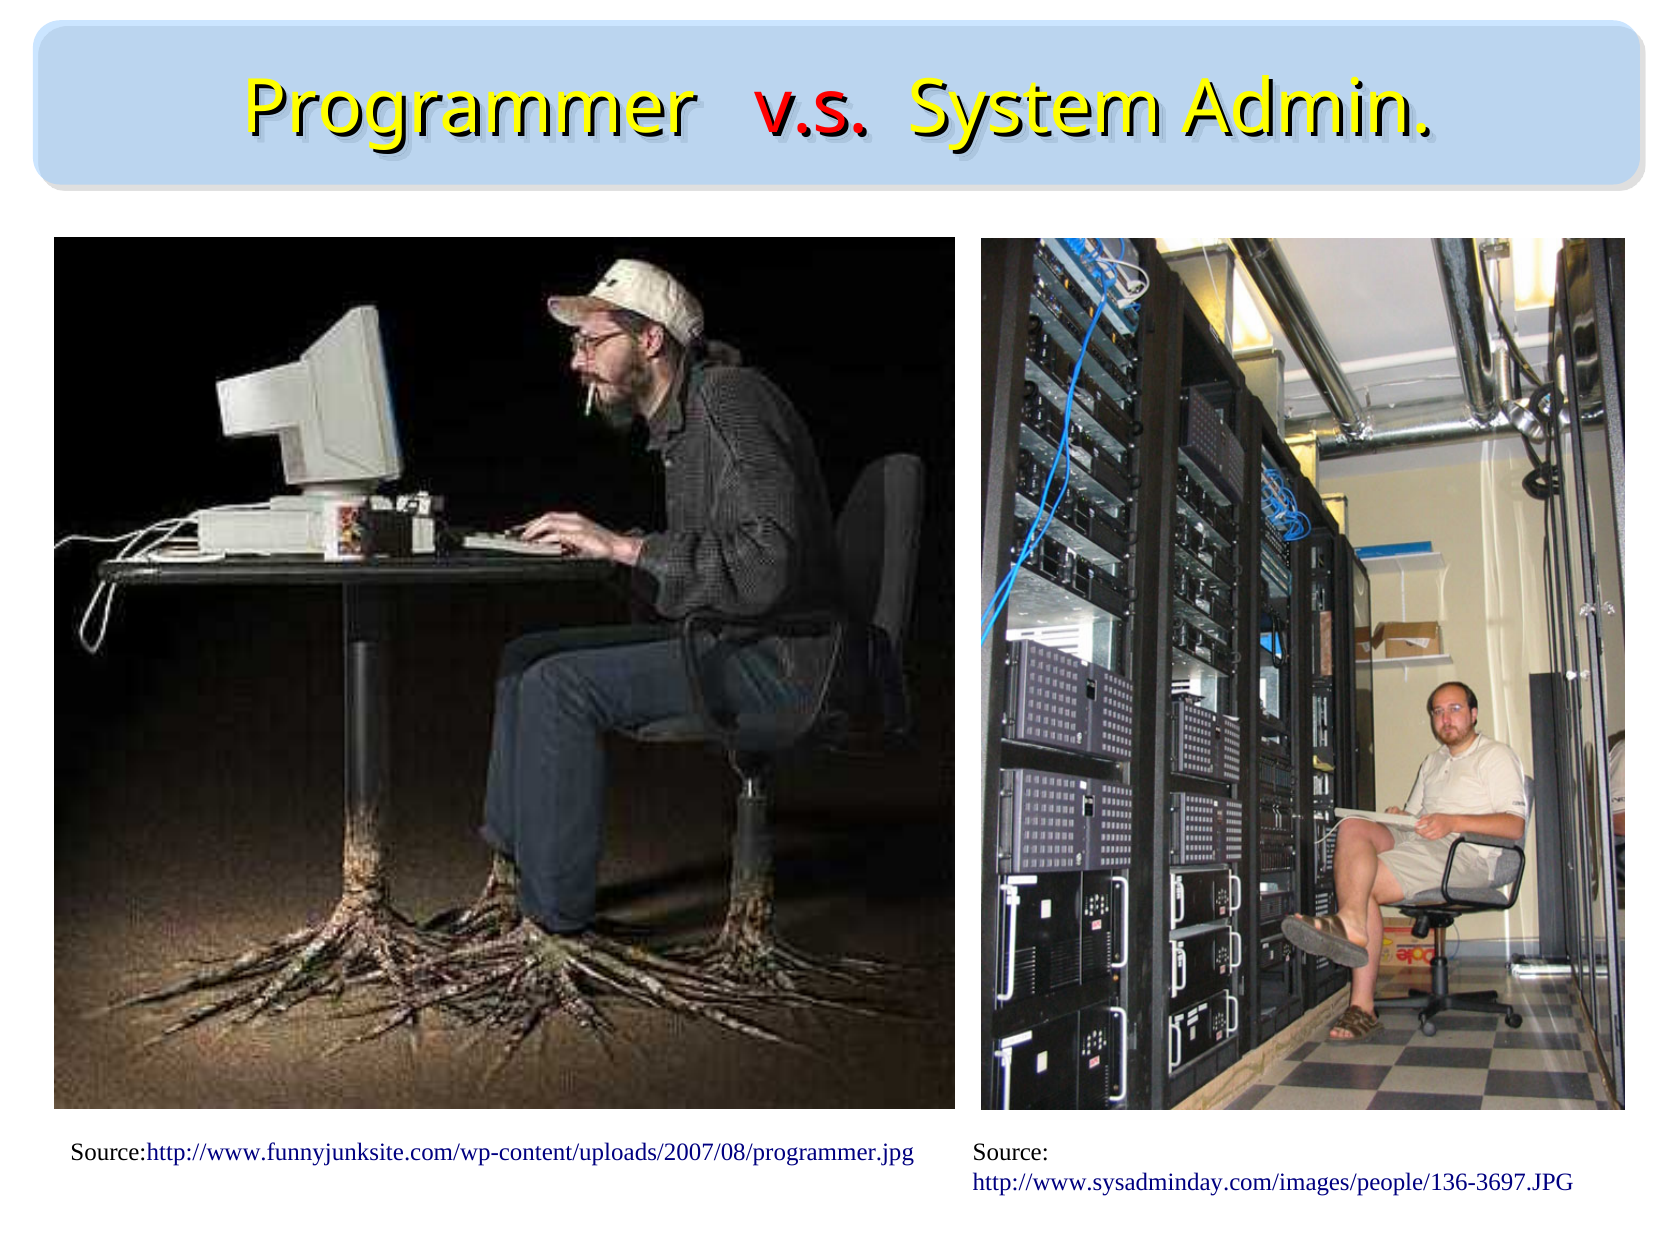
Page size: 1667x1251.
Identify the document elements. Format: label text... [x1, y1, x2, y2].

picture [981, 238, 1625, 1110]
text_box Source:http://www.funnyjunksite.com/wp-content/uploads/2007/08/programmer.jpg [55, 1127, 957, 1203]
text_box Source: http://www.sysadminday.com/images/people/136-3697.JPG [957, 1127, 1667, 1203]
picture [54, 237, 955, 1109]
text_box Programmer v.s. System Admin. [32, 20, 1640, 185]
